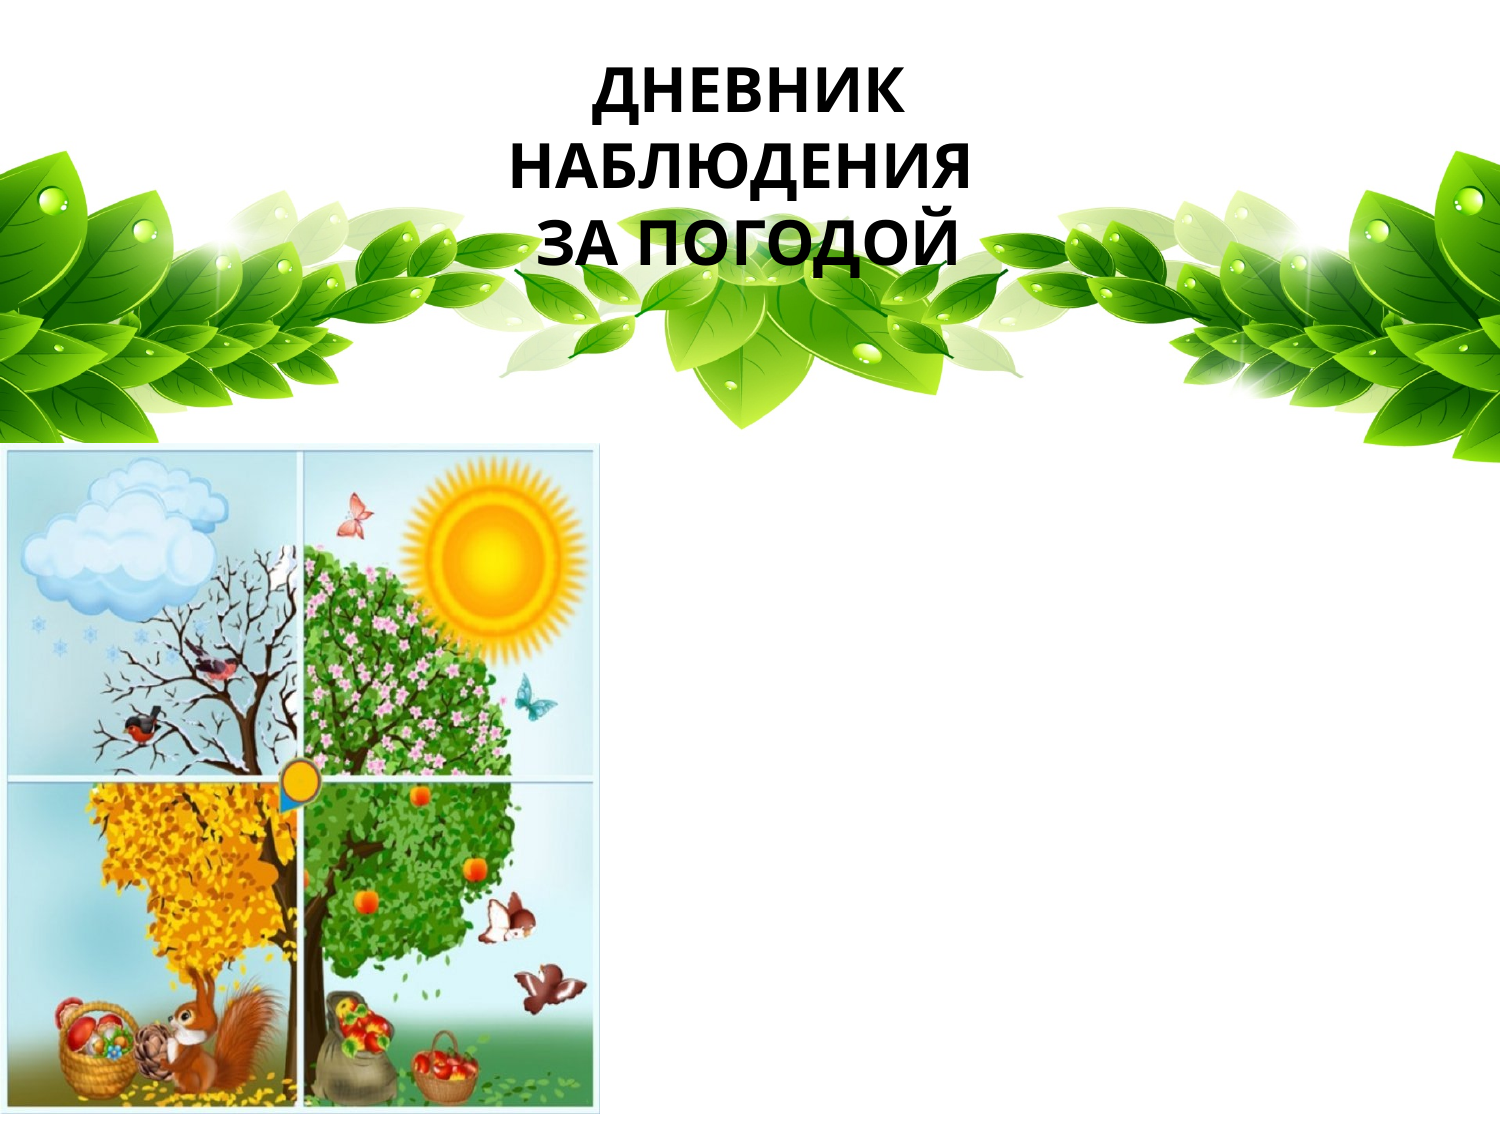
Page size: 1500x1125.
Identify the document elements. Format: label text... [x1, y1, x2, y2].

picture [0, 443, 600, 1114]
text_box ДНЕВНИК НАБЛЮДЕНИЯ ЗА ПОГОДОЙ [342, 43, 1156, 101]
